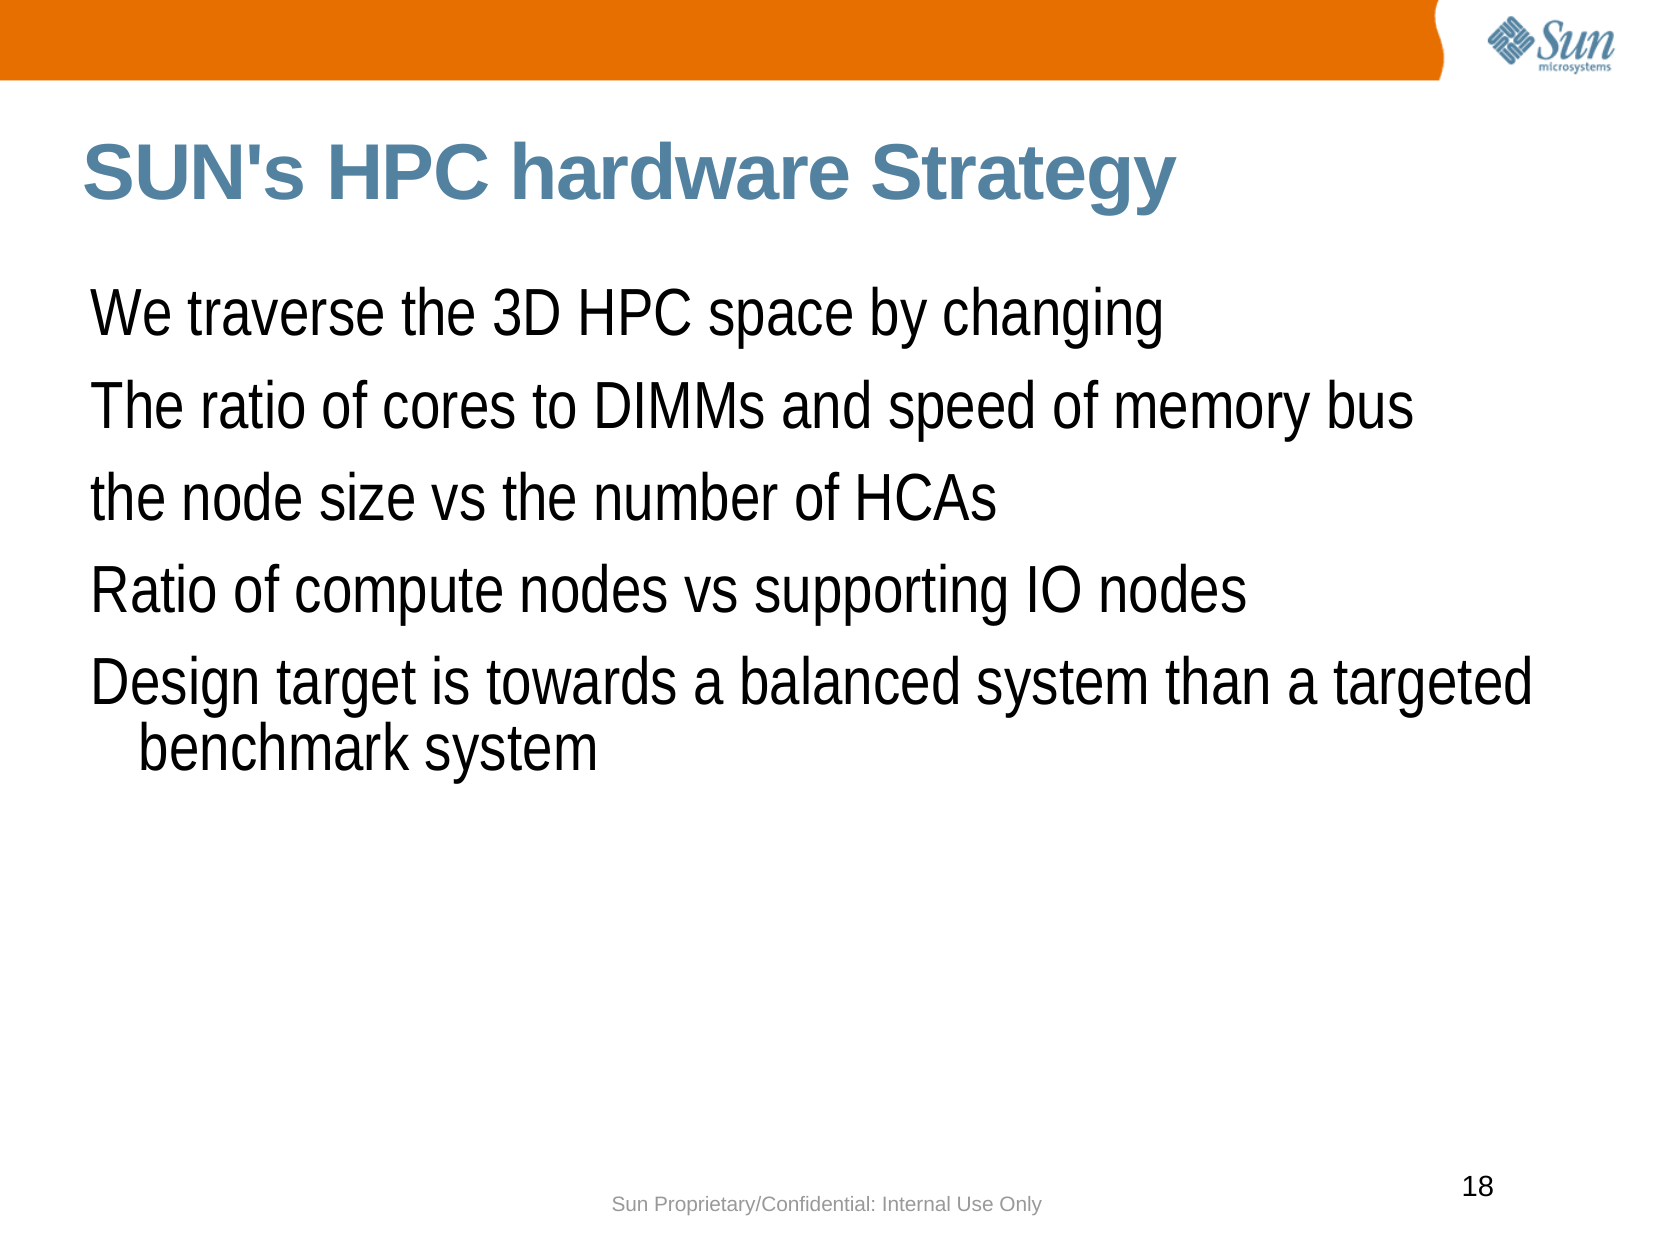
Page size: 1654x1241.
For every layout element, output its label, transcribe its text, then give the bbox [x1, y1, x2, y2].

list We traverse the 3D HPC space by changing The ratio of cores to DIMMs and speed of memory bus the node size vs the number of HCAs Ratio of compute nodes vs supporting IO nodes Design target is towards a balanced system than a targeted benchmark system [71, 283, 1545, 1121]
picture [0, 0, 1654, 83]
title SUN's HPC hardware Strategy [82, 135, 1585, 251]
